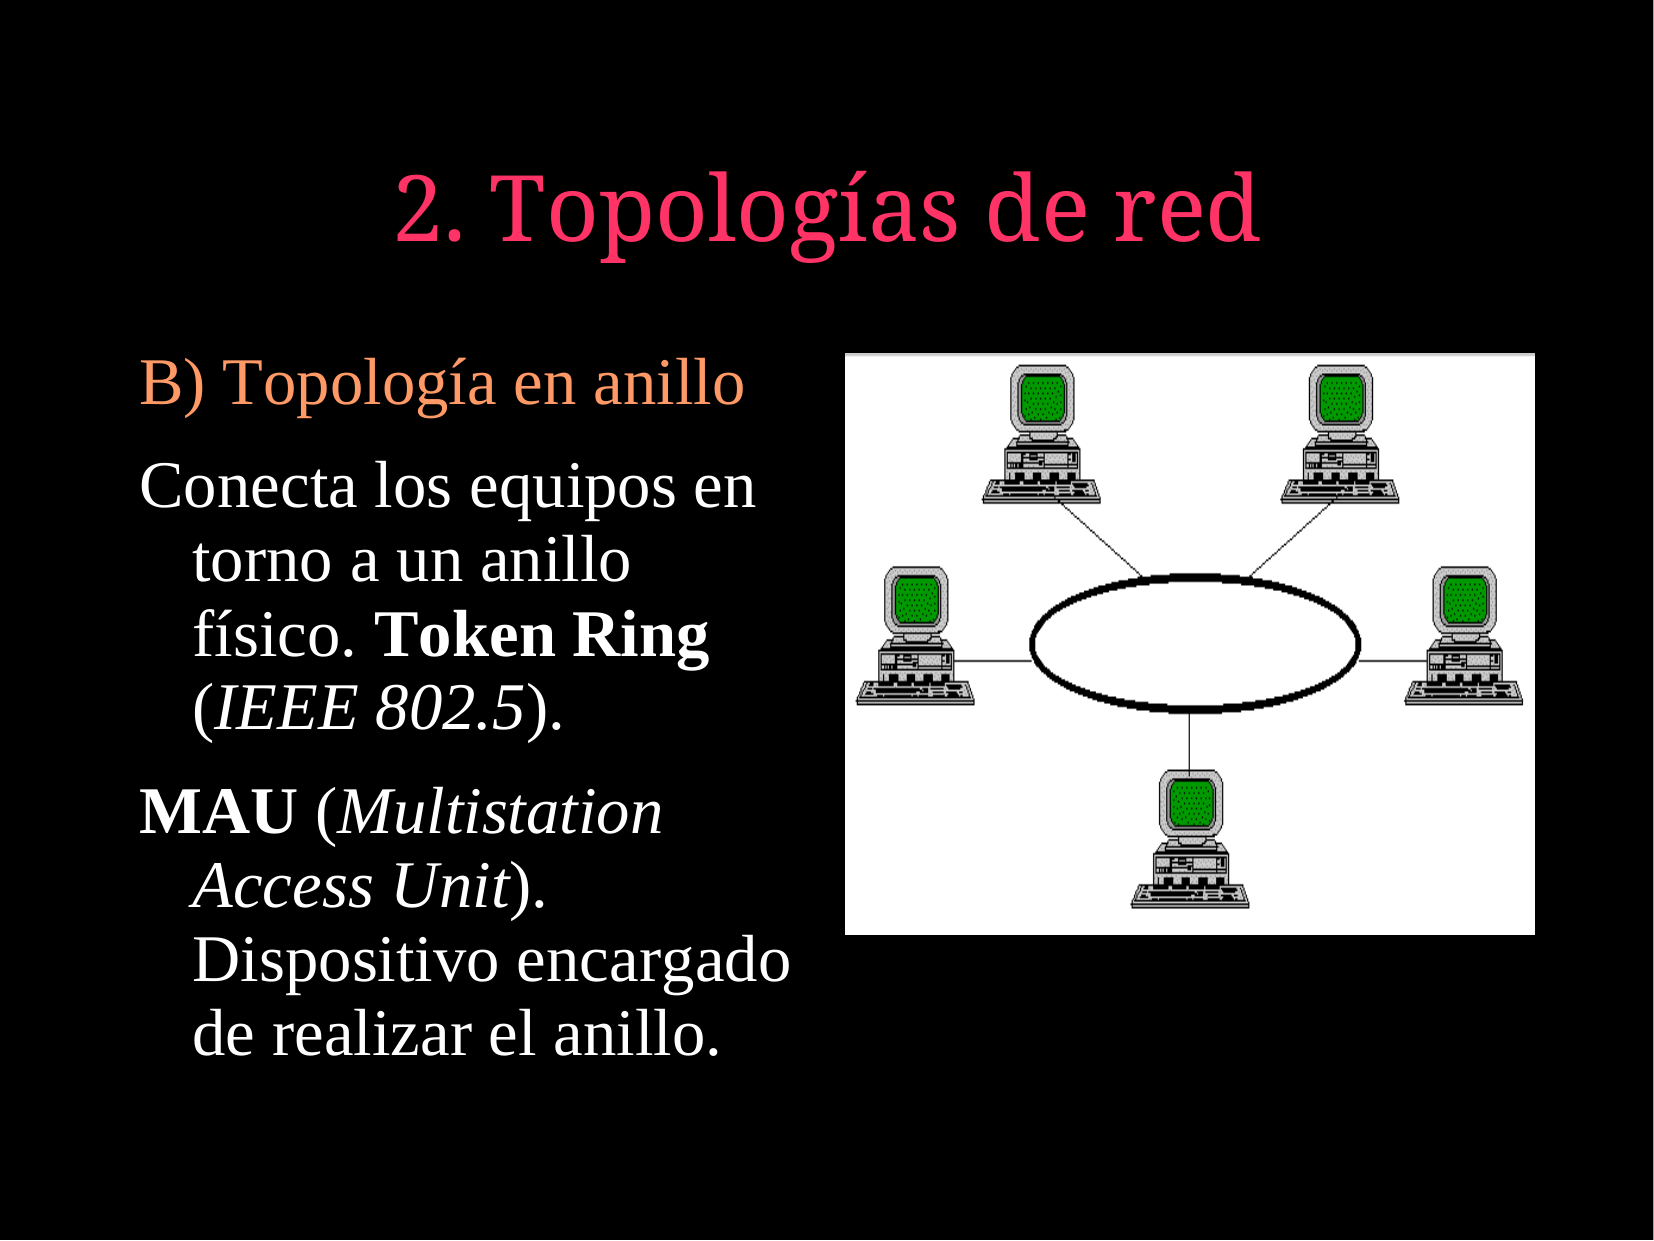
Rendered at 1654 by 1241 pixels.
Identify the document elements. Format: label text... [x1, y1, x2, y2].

title 2. Topologías de red [121, 102, 1534, 311]
picture [845, 353, 1535, 935]
list B) Topología en anillo Conecta los equipos en torno a un anillo físico. Token Ring (IEEE 802.5). MAU (Multistation Access Unit). Dispositivo encargado de realizar el anillo. [121, 344, 811, 1127]
